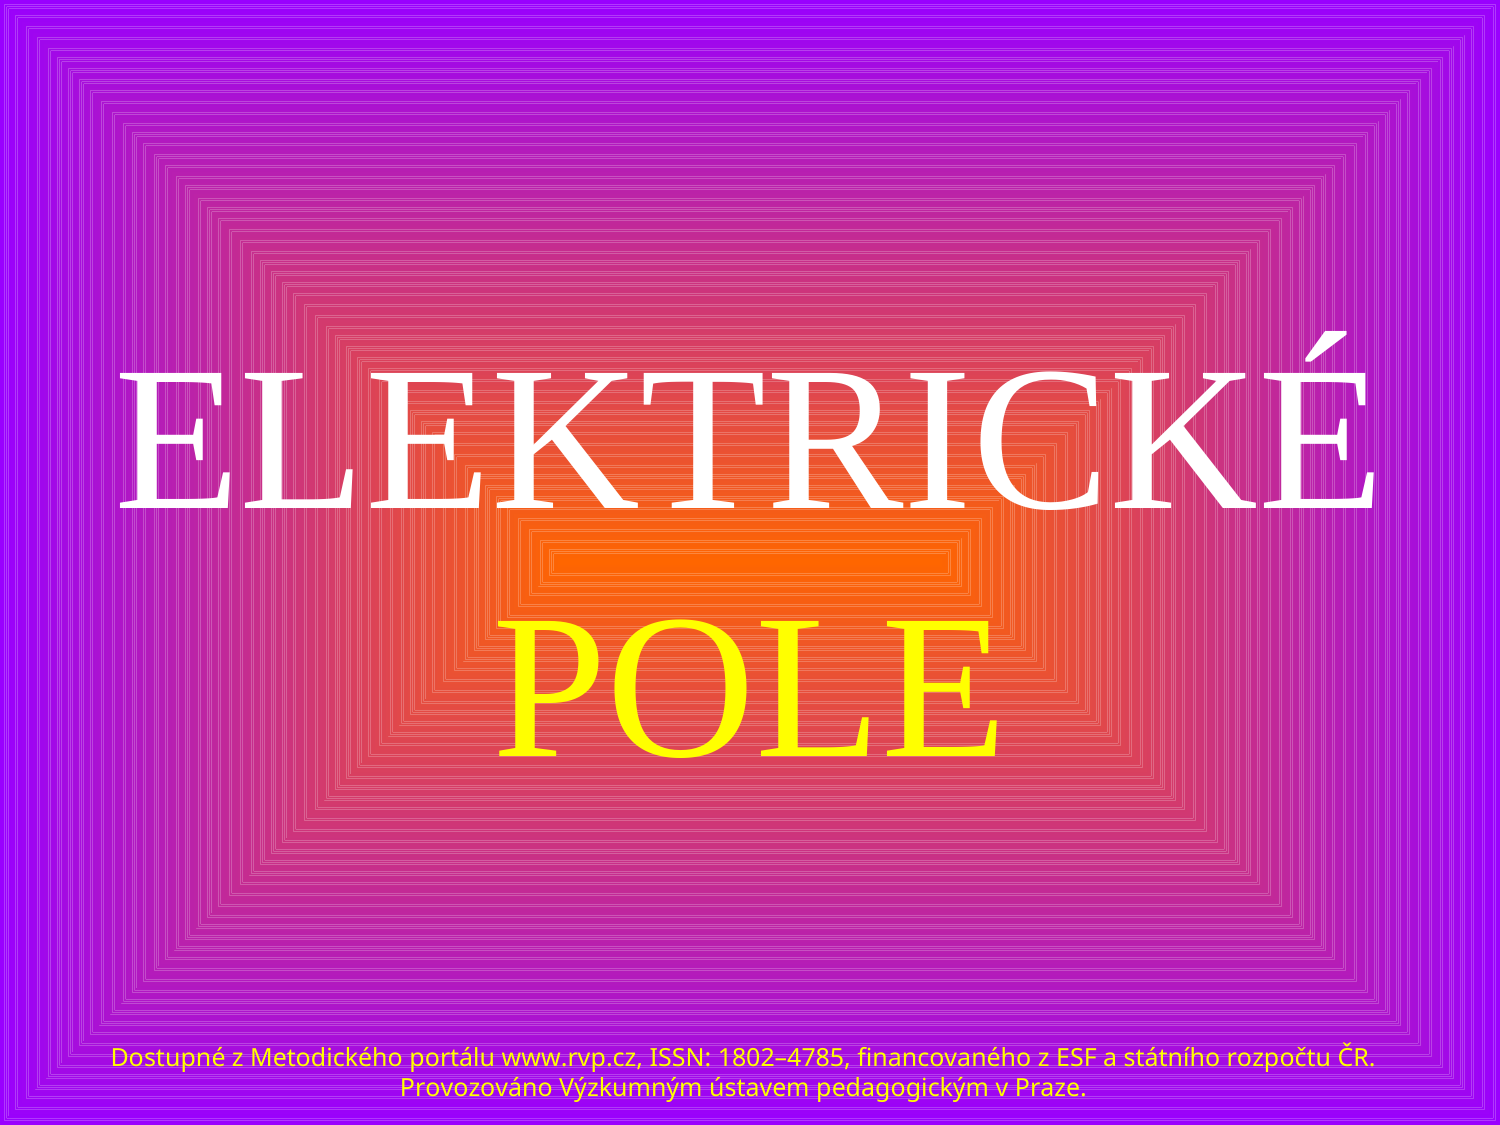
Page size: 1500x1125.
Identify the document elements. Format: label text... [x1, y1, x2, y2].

text_box Dostupné z Metodického portálu www.rvp.cz, ISSN: 1802–4785, financovaného z ESF a státního rozpočtu ČR. Provozováno Výzkumným ústavem pedagogickým v Praze. [35, 1041, 1454, 1102]
text_box ELEKTRICKÉ POLE [0, 294, 1500, 806]
